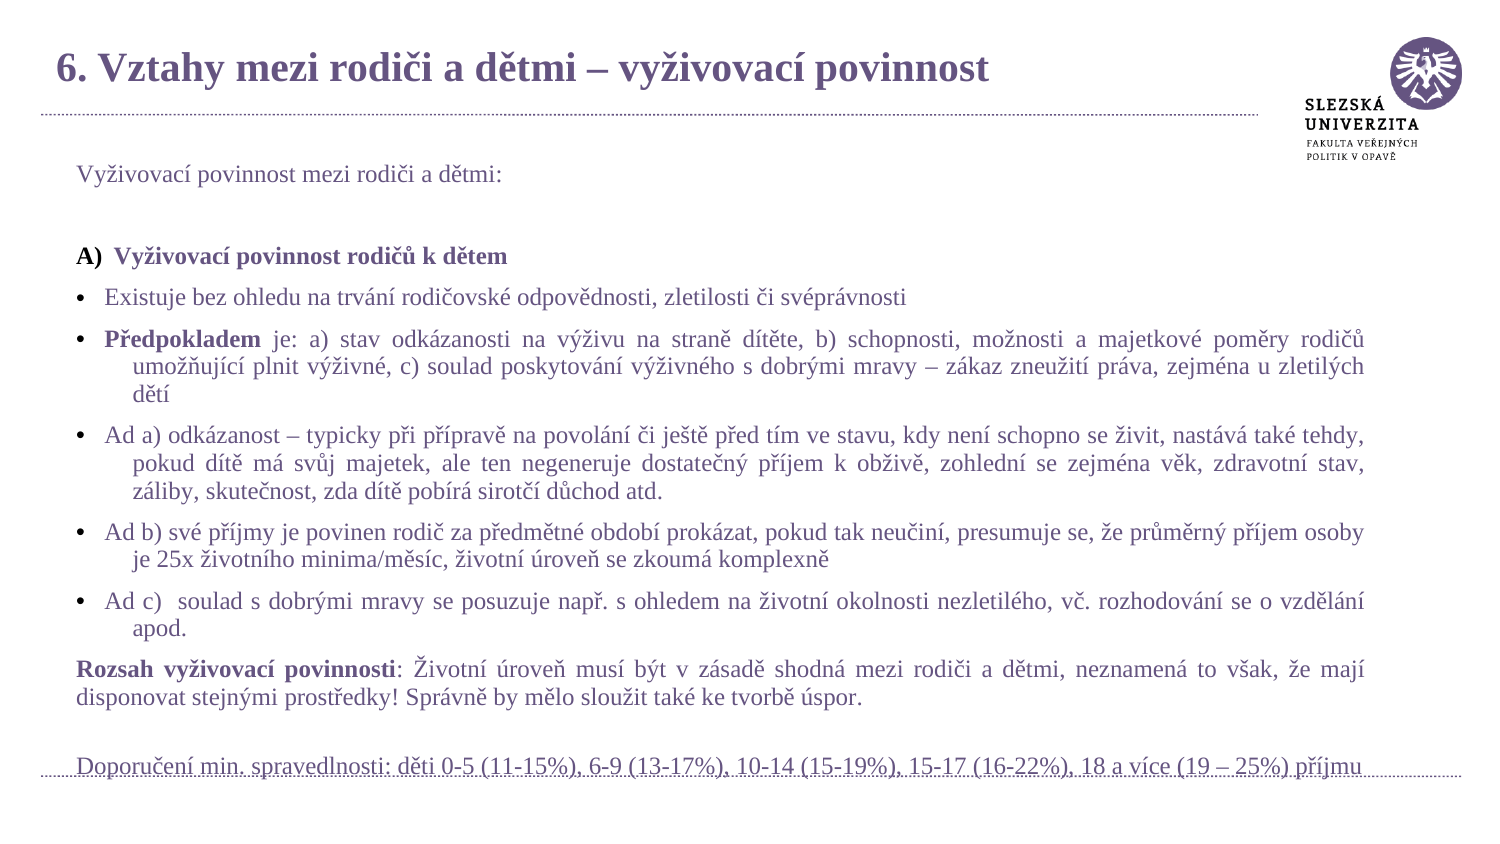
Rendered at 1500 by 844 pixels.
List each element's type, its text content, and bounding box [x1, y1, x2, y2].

title 6. Vztahy mezi rodiči a dětmi – vyživovací povinnost [41, 32, 1220, 116]
text_box Vyživovací povinnost mezi rodiči a dětmi: Vyživovací povinnost rodičů k dětem Existuje bez ohledu na trvání rodičovské odpovědnosti, zletilosti či svéprávnosti Předpokladem je: a) stav odkázanosti na výživu na straně dítěte, b) schopnosti, možnosti a majetkové poměry rodičů umožňující plnit výživné, c) soulad poskytování výživného s dobrými mravy – zákaz zneužití práva, zejména u zletilých dětí Ad a) odkázanost – typicky při přípravě na povolání či ještě před tím ve stavu, kdy není schopno se živit, nastává také tehdy, pokud dítě má svůj majetek, ale ten negeneruje dostatečný příjem k obživě, zohlední se zejména věk, zdravotní stav, záliby, skutečnost, zda dítě pobírá sirotčí důchod atd. Ad b) své příjmy je povinen rodič za předmětné období prokázat, pokud tak neučiní, presumuje se, že průměrný příjem osoby je 25x životního minima/měsíc, životní úroveň se zkoumá komplexně Ad c) soulad s dobrými mravy se posuzuje např. s ohledem na životní okolnosti nezletilého, vč. rozhodování se o vzdělání apod. Rozsah vyživovací povinnosti: Životní úroveň musí být v zásadě shodná mezi rodiči a dětmi, neznamená to však, že mají disponovat stejnými prostředky! Správně by mělo sloužit také ke tvorbě úspor. Doporučení min. spravedlnosti: děti 0-5 (11-15%), 6-9 (13-17%), 10-14 (15-19%), 15-17 (16-22%), 18 a více (19 – 25%) příjmu [61, 152, 1382, 775]
